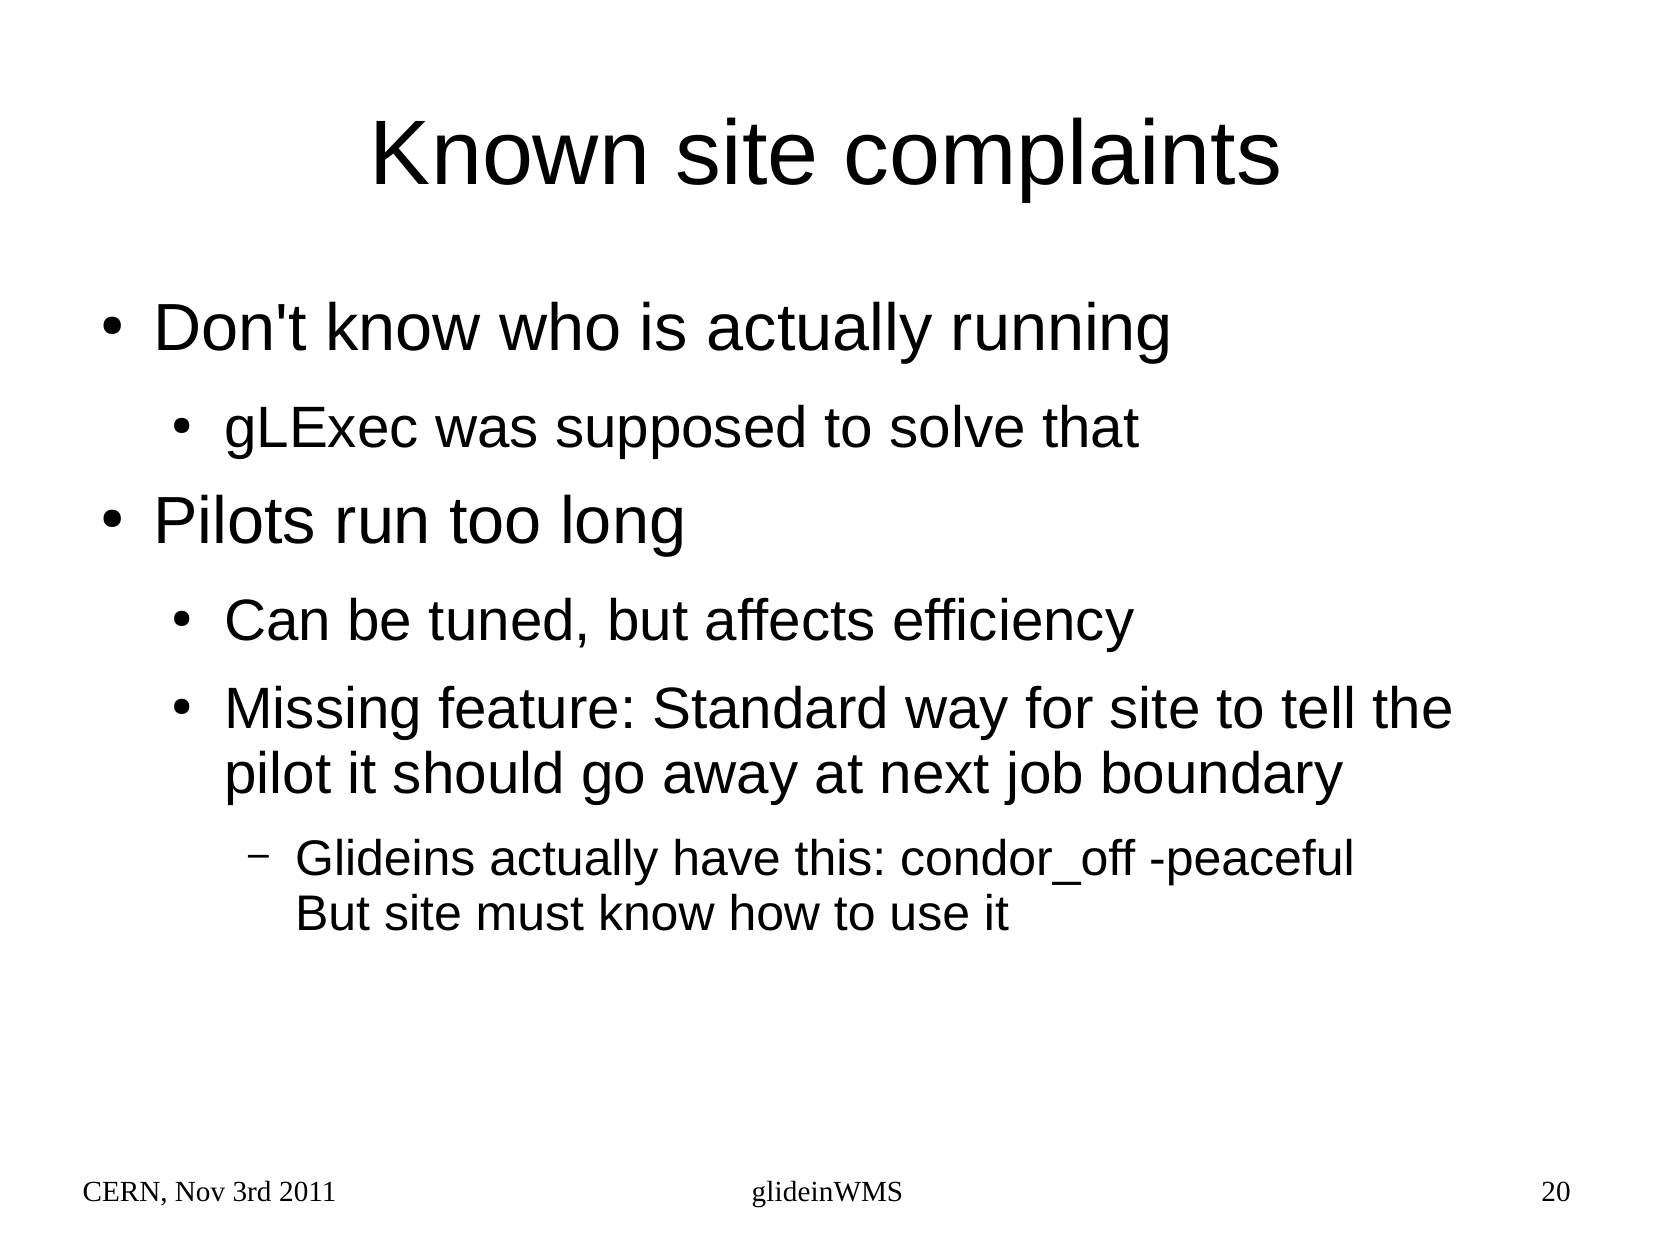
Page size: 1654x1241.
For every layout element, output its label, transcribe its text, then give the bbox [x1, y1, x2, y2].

list Don't know who is actually running gLExec was supposed to solve that Pilots run too long Can be tuned, but affects efficiency Missing feature: Standard way for site to tell the pilot it should go away at next job boundary Glideins actually have this: condor_off -peaceful But site must know how to use it [82, 290, 1571, 1109]
title Known site complaints [82, 56, 1571, 250]
